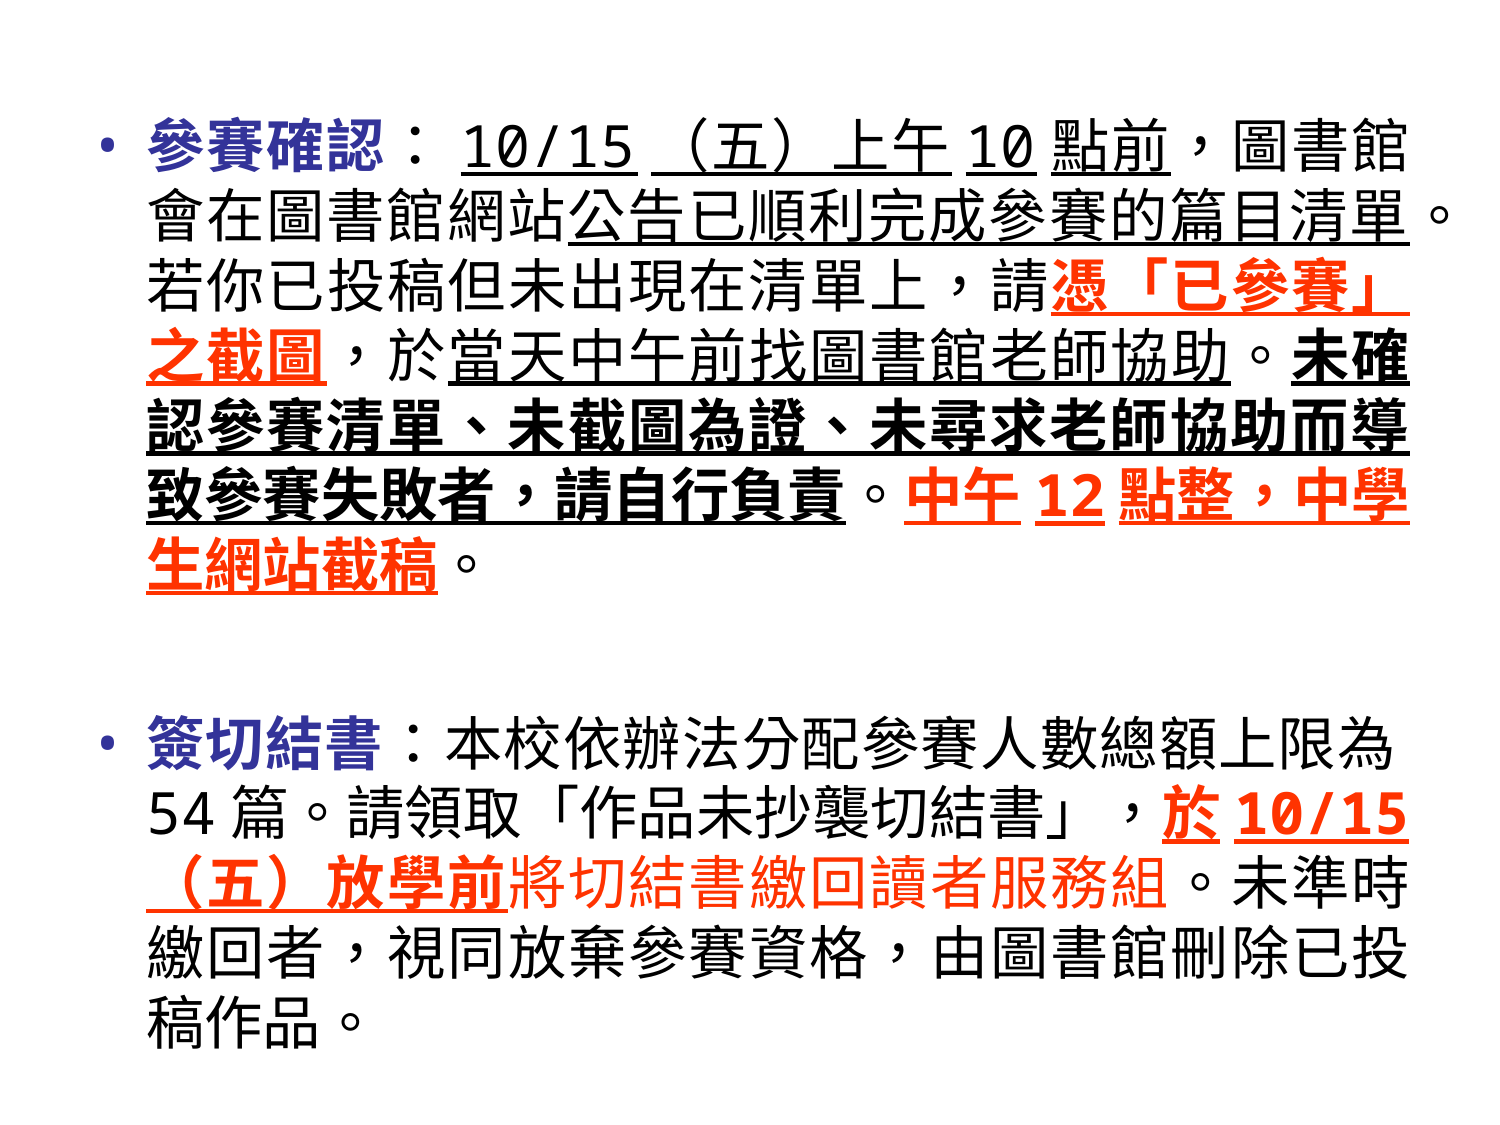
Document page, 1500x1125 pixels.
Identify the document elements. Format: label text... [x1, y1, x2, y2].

list 參賽確認：10/15（五）上午10點前，圖書館會在圖書館網站公告已順利完成參賽的篇目清單。若你已投稿但未出現在清單上，請憑「已參賽」之截圖，於當天中午前找圖書館老師協助。未確認參賽清單、未截圖為證、未尋求老師協助而導致參賽失敗者，請自行負責。中午12點整，中學生網站截稿。 簽切結書：本校依辦法分配參賽人數總額上限為54篇。請領取「作品未抄襲切結書」，於10/15（五）放學前將切結書繳回讀者服務組。未準時繳回者，視同放棄參賽資格，由圖書館刪除已投稿作品。 [75, 101, 1426, 1071]
